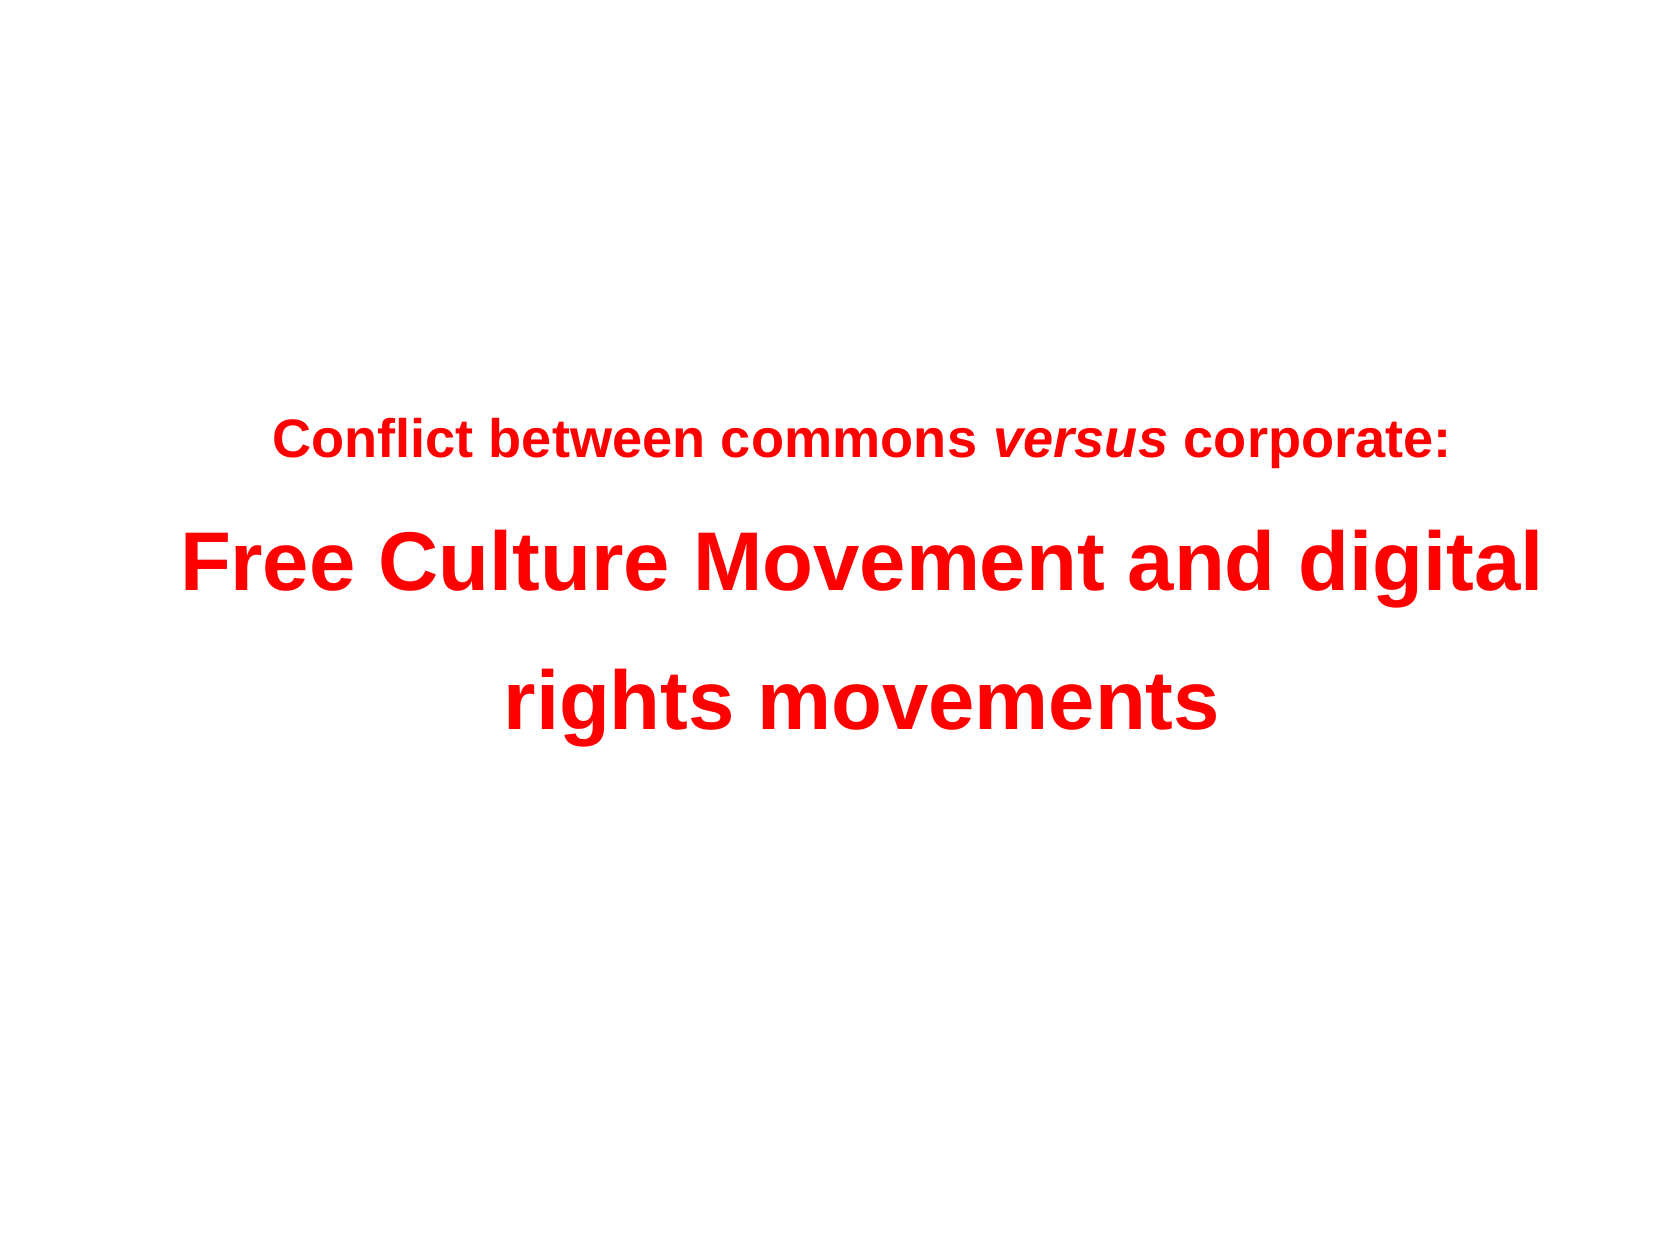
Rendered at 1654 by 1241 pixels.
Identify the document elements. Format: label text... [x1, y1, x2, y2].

title Conflict between commons versus corporate: Free Culture Movement and digital rights movements [118, 359, 1607, 859]
subtitle [82, 290, 1571, 1109]
